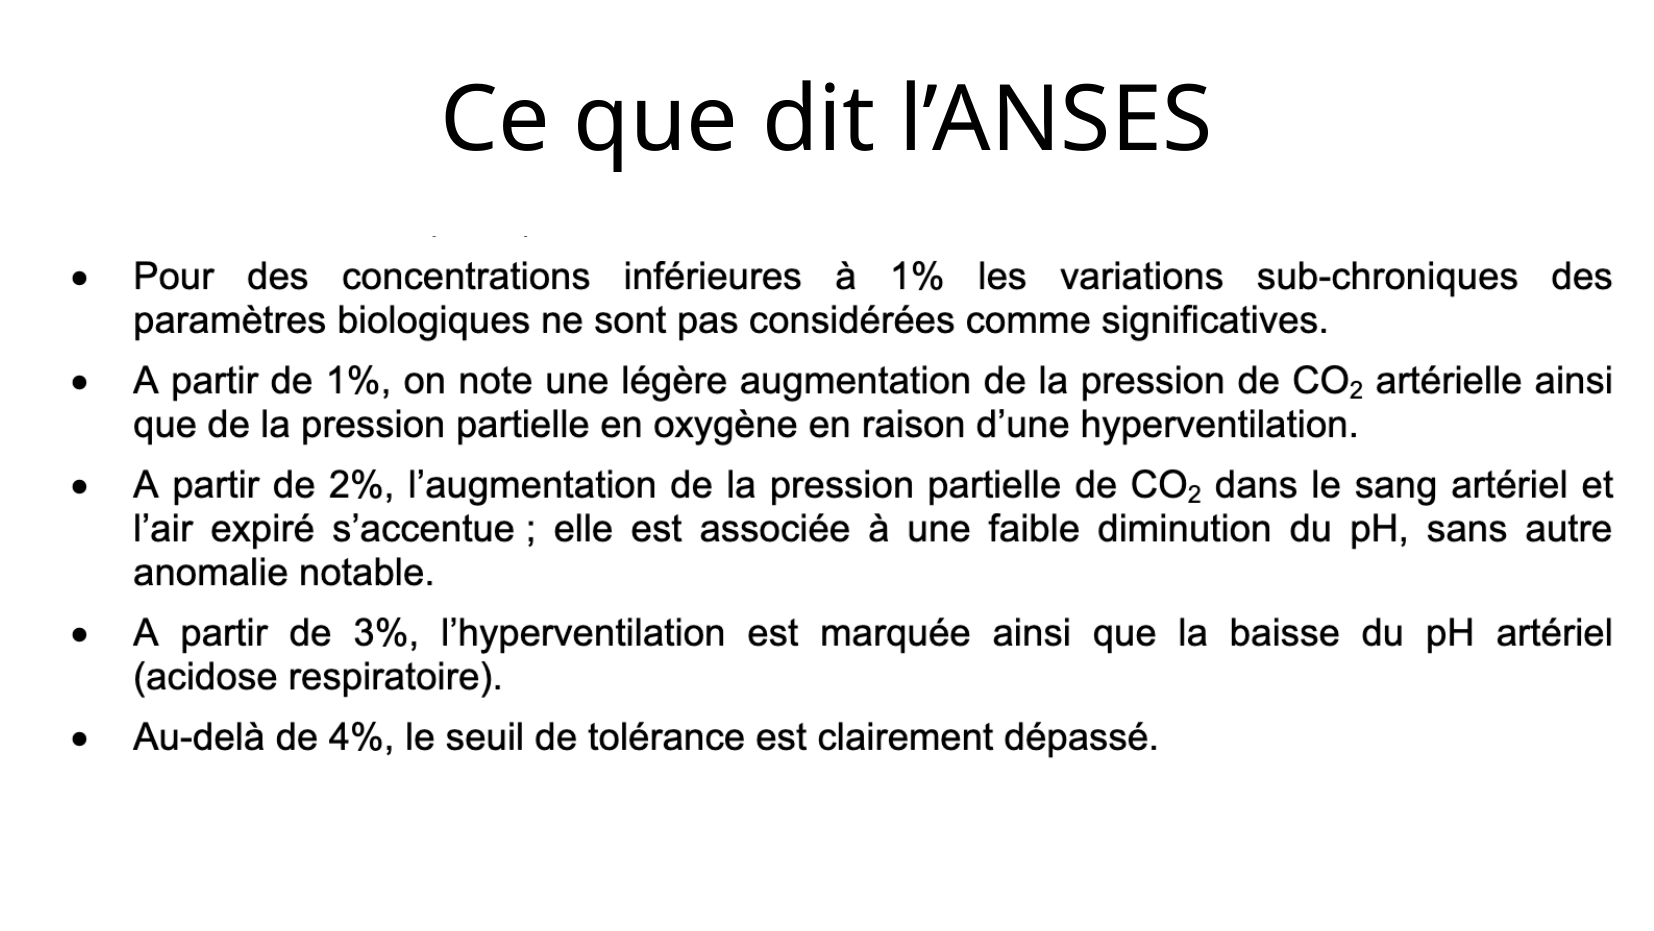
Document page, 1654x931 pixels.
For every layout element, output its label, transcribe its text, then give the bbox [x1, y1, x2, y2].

picture [29, 236, 1630, 776]
title Ce que dit l’ANSES [82, 37, 1571, 193]
